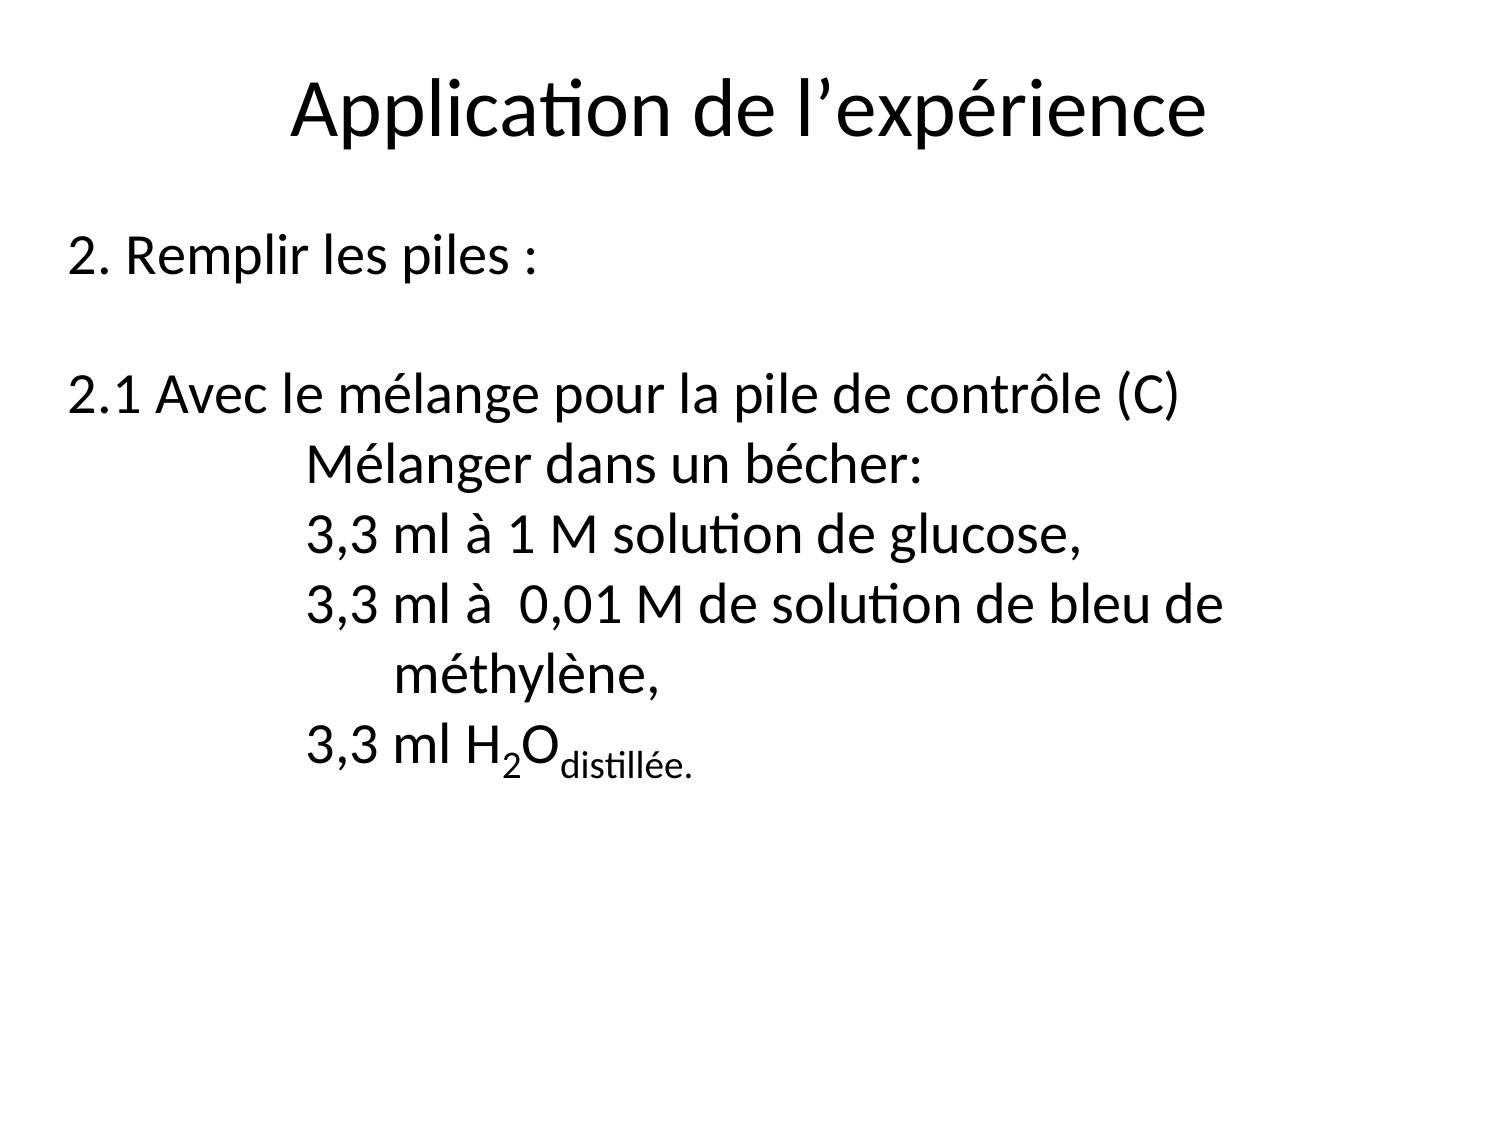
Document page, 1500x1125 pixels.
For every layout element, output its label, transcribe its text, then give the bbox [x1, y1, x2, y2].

title Application de l’expérience [75, 45, 1426, 161]
text_box 2. Remplir les piles : 2.1 Avec le mélange pour la pile de contrôle (C) Mélanger dans un bécher: 3,3 ml à 1 M solution de glucose, 3,3 ml à 0,01 M de solution de bleu de méthylène, 3,3 ml H2Odistillée. [53, 208, 1500, 875]
